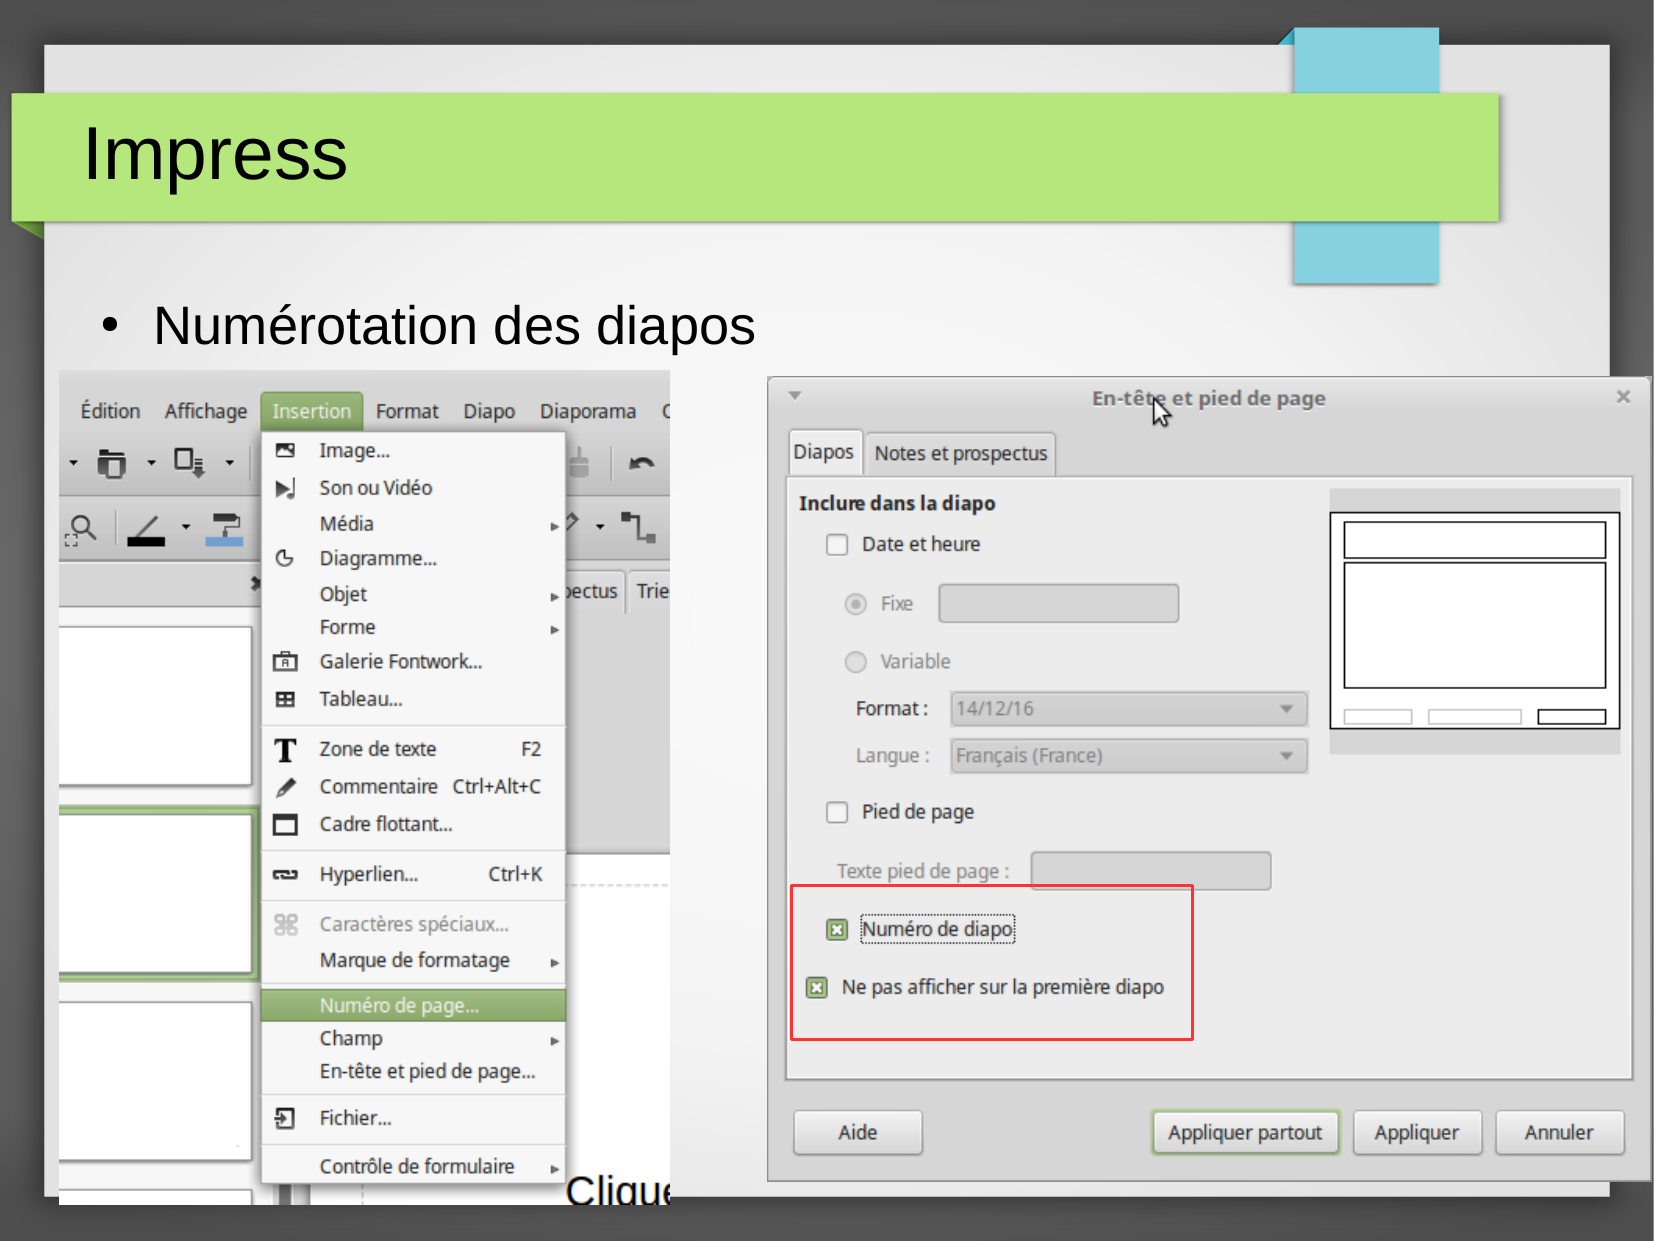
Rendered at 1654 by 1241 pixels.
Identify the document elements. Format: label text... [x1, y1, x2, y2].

title Impress [82, 94, 1264, 213]
picture [0, 0, 1654, 1241]
list Numérotation des diapos [82, 295, 1571, 1015]
